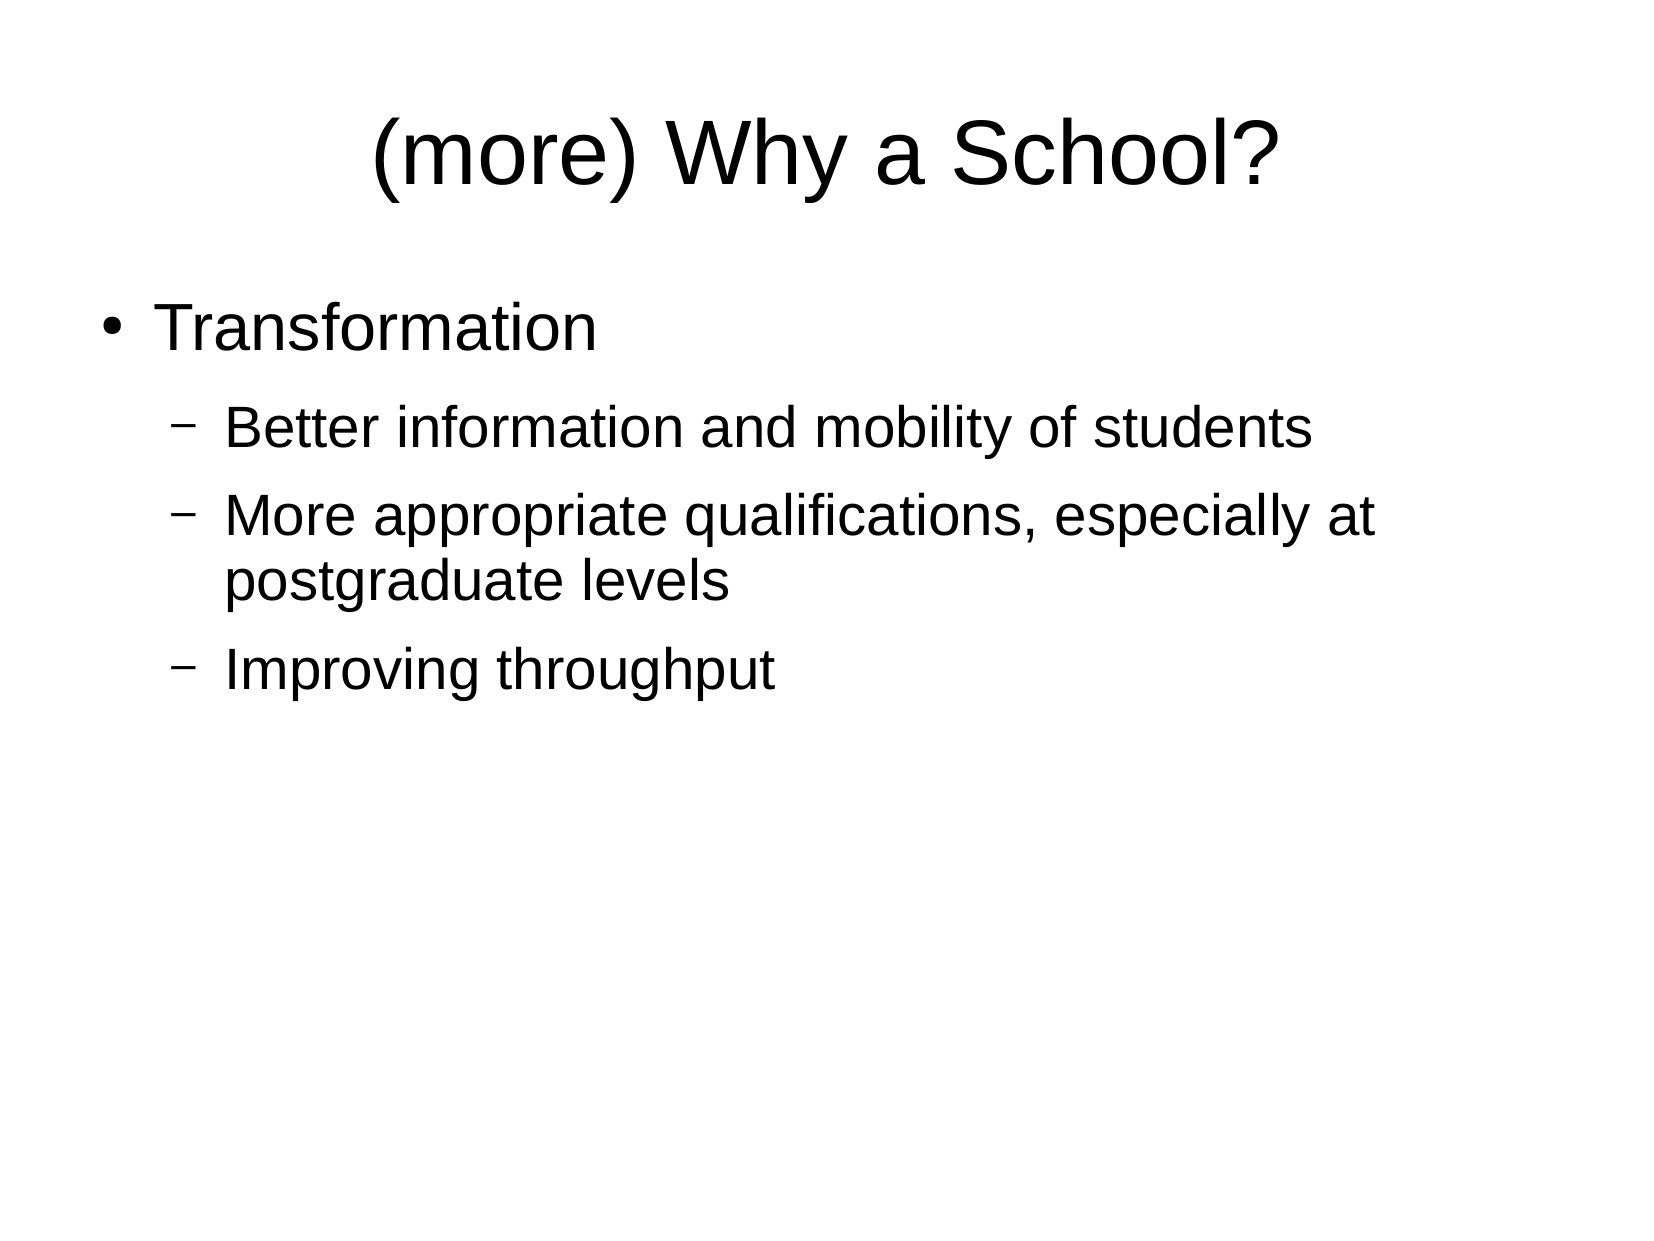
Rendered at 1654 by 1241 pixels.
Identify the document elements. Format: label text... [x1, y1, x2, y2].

title (more) Why a School? [82, 49, 1571, 257]
list Transformation Better information and mobility of students More appropriate qualifications, especially at postgraduate levels Improving throughput [82, 290, 1571, 1109]
